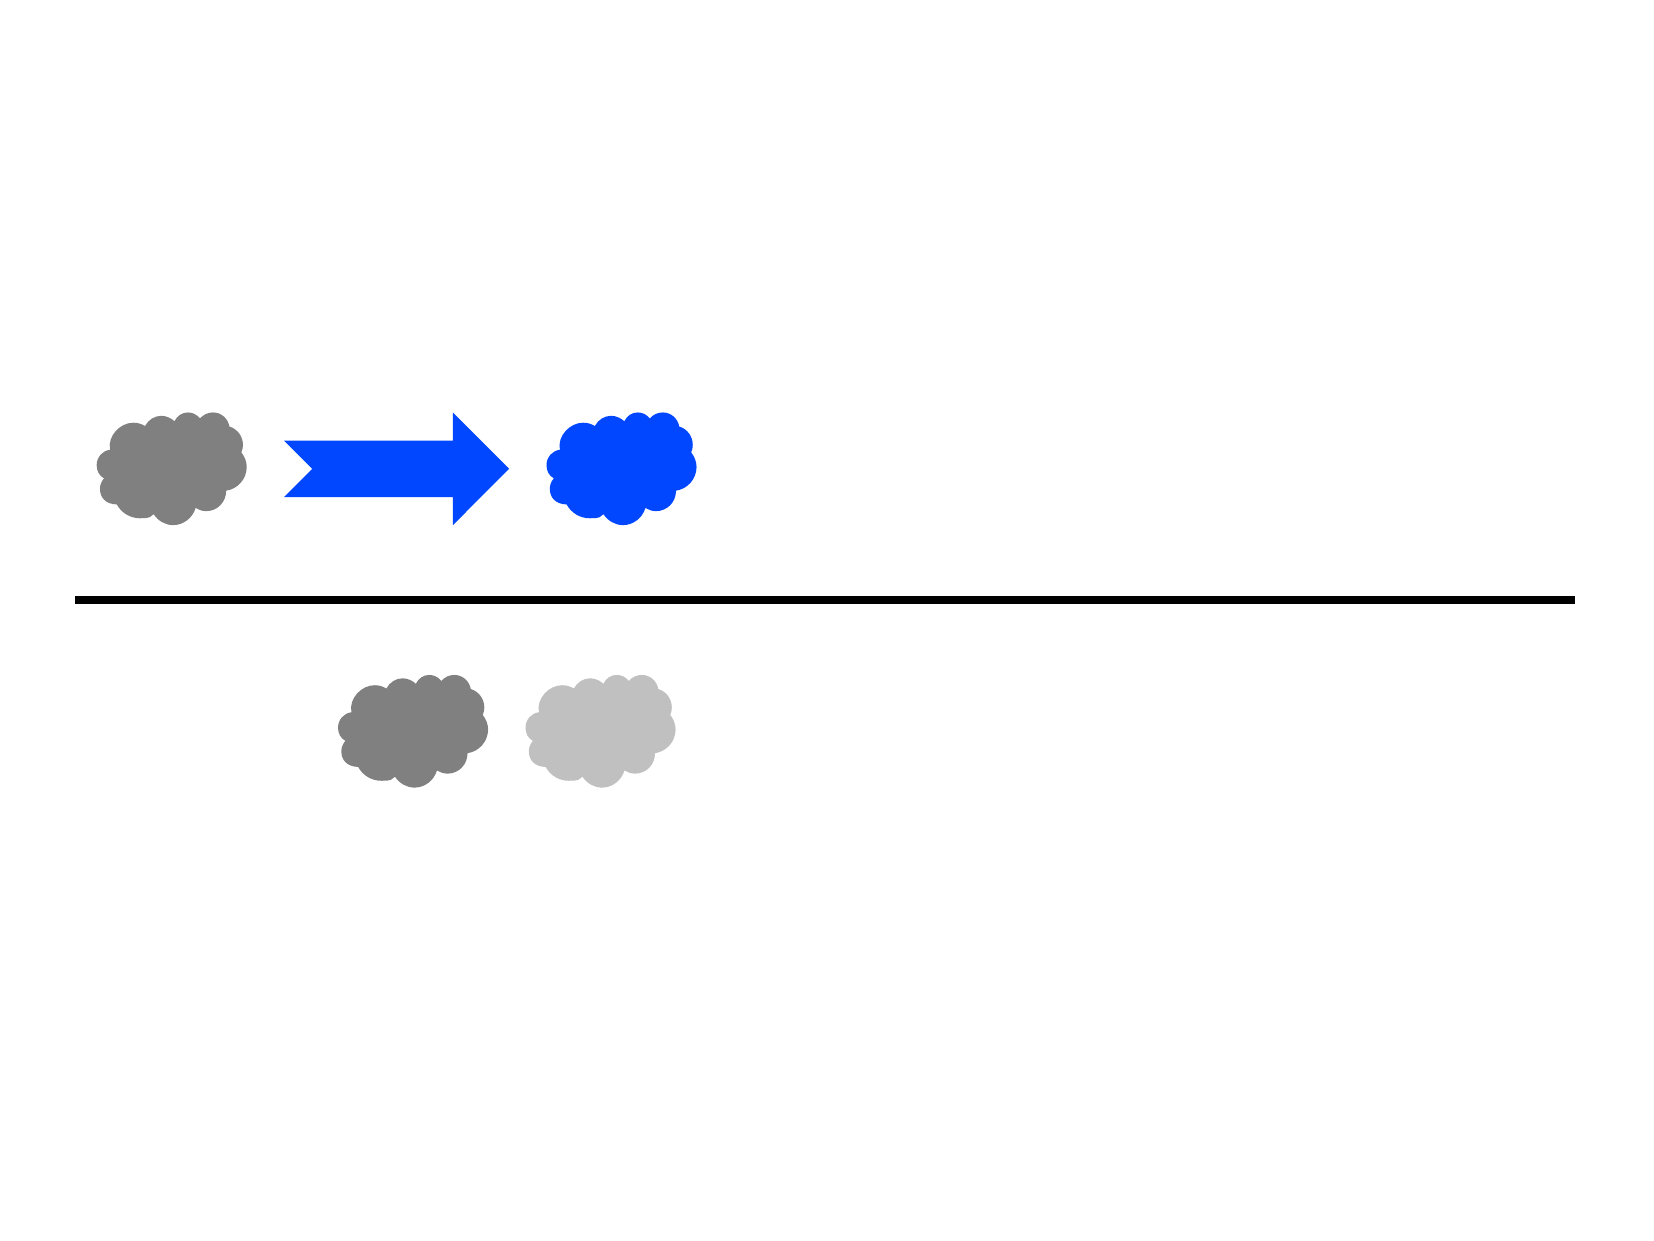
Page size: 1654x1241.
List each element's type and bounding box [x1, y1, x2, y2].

text_box [546, 412, 697, 526]
text_box [284, 412, 510, 526]
text_box [525, 674, 676, 788]
text_box [338, 674, 489, 788]
text_box [96, 412, 247, 526]
